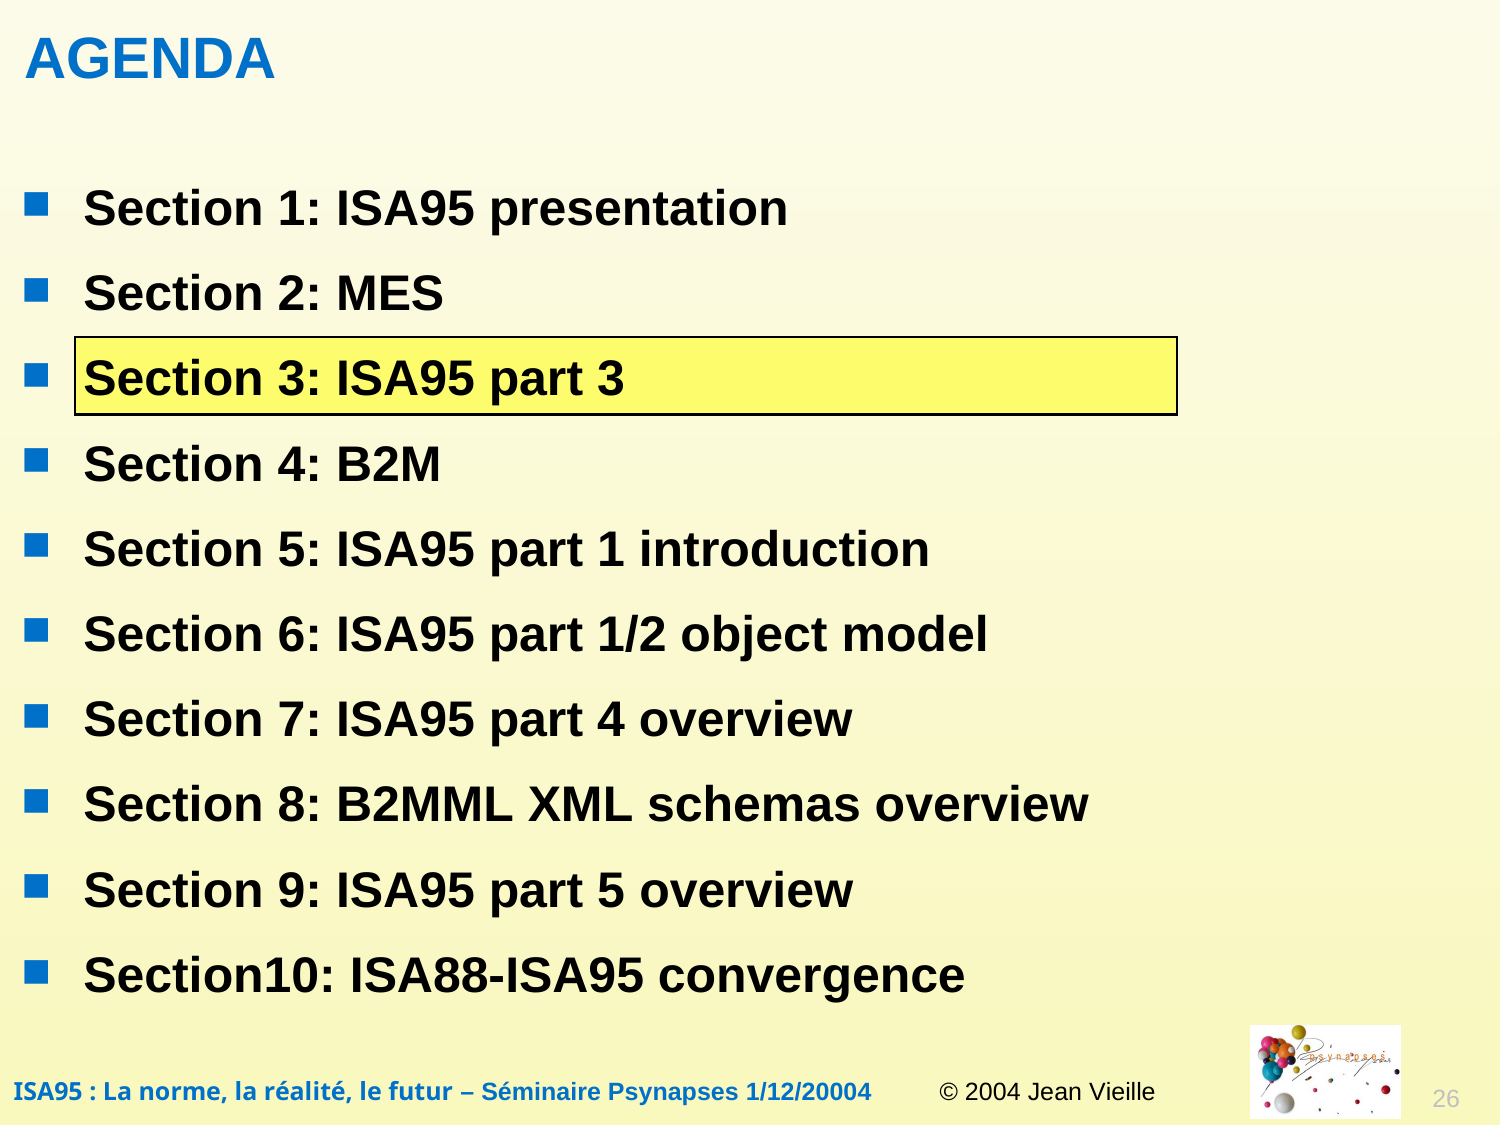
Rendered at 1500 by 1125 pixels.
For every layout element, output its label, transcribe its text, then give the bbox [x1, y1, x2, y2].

picture [1250, 1026, 1401, 1119]
list Section 1: ISA95 presentation Section 2: MES Section 3: ISA95 part 3 Section 4: B2M Section 5: ISA95 part 1 introduction Section 6: ISA95 part 1/2 object model Section 7: ISA95 part 4 overview Section 8: B2MML XML schemas overview Section 9: ISA95 part 5 overview Section10: ISA88-ISA95 convergence [12, 174, 1476, 1026]
title AGENDA [9, 12, 1476, 151]
